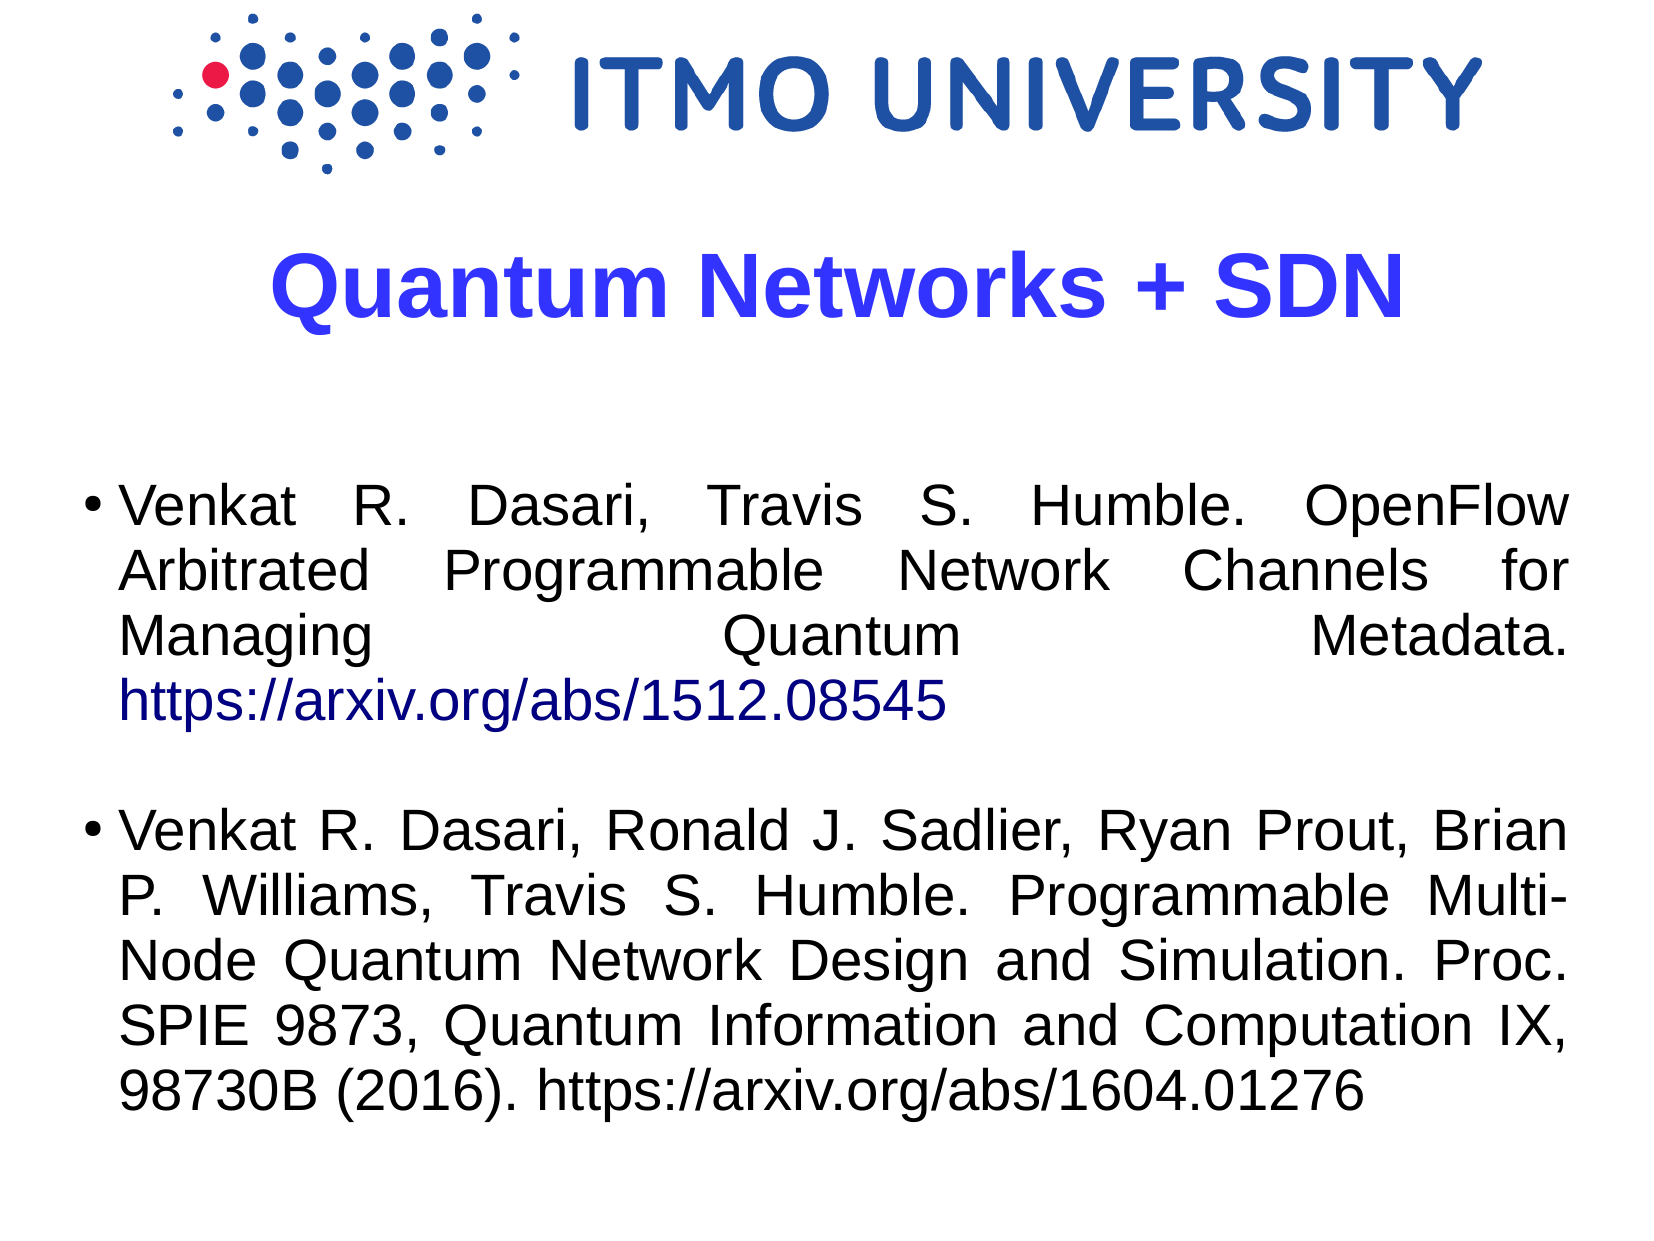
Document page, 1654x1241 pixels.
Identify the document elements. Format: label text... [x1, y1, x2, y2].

subtitle Venkat R. Dasari, Travis S. Humble. OpenFlow Arbitrated Programmable Network Channels for Managing Quantum Metadata. https://arxiv.org/abs/1512.08545 Venkat R. Dasari, Ronald J. Sadlier, Ryan Prout, Brian P. Williams, Travis S. Humble. Programmable Multi-Node Quantum Network Design and Simulation. Proc. SPIE 9873, Quantum Information and Computation IX, 98730B (2016). https://arxiv.org/abs/1604.01276 [82, 438, 1571, 1158]
picture [0, 0, 1654, 306]
title Quantum Networks + SDN [94, 306, 1583, 390]
